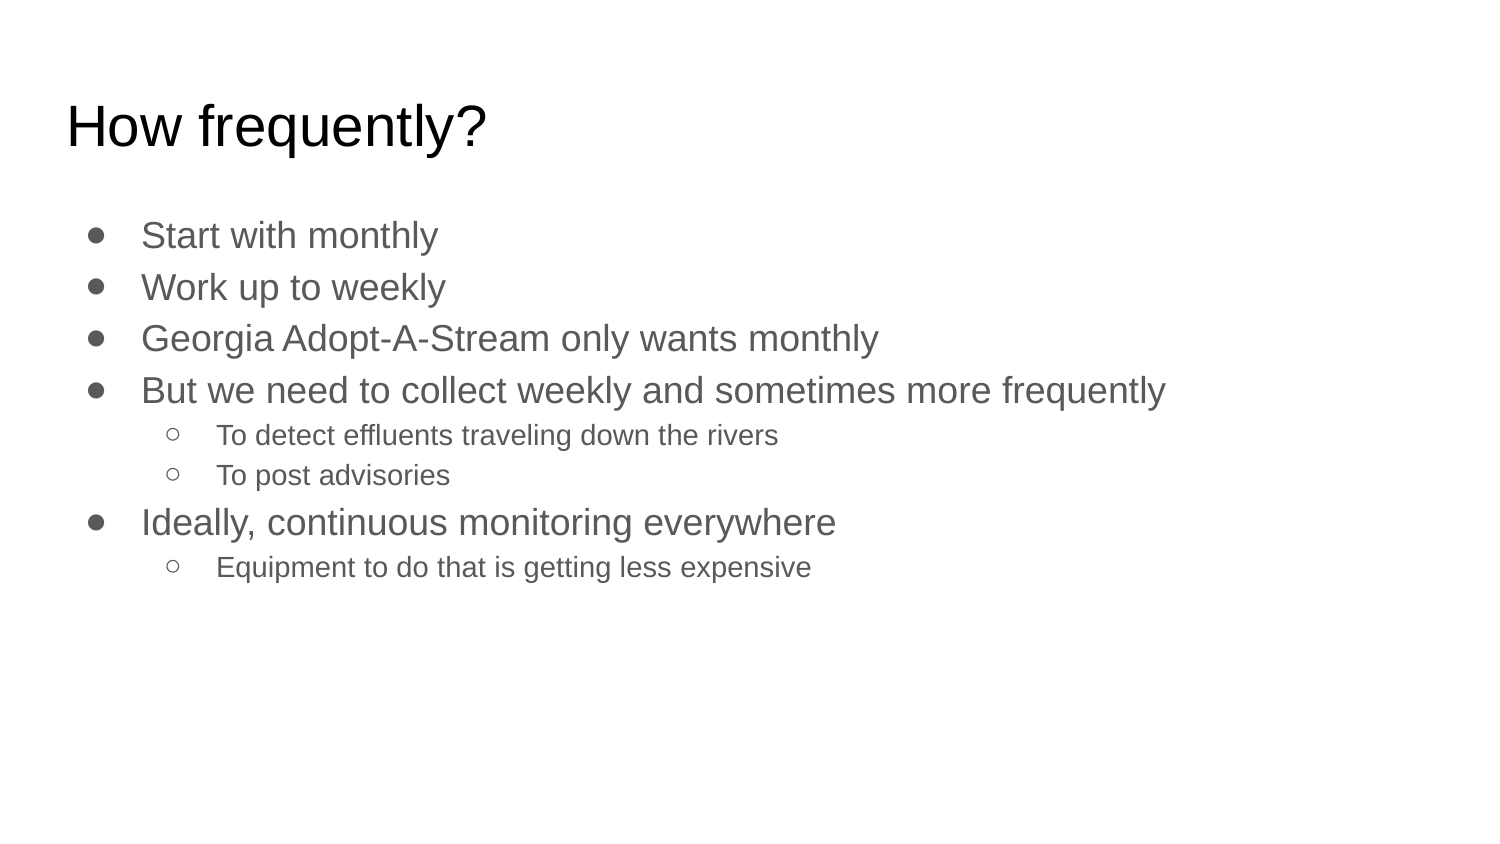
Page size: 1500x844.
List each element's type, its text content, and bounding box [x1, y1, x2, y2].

list Start with monthly Work up to weekly Georgia Adopt-A-Stream only wants monthly But we need to collect weekly and sometimes more frequently To detect effluents traveling down the rivers To post advisories Ideally, continuous monitoring everywhere Equipment to do that is getting less expensive [51, 189, 1449, 750]
title How frequently? [51, 72, 1449, 167]
